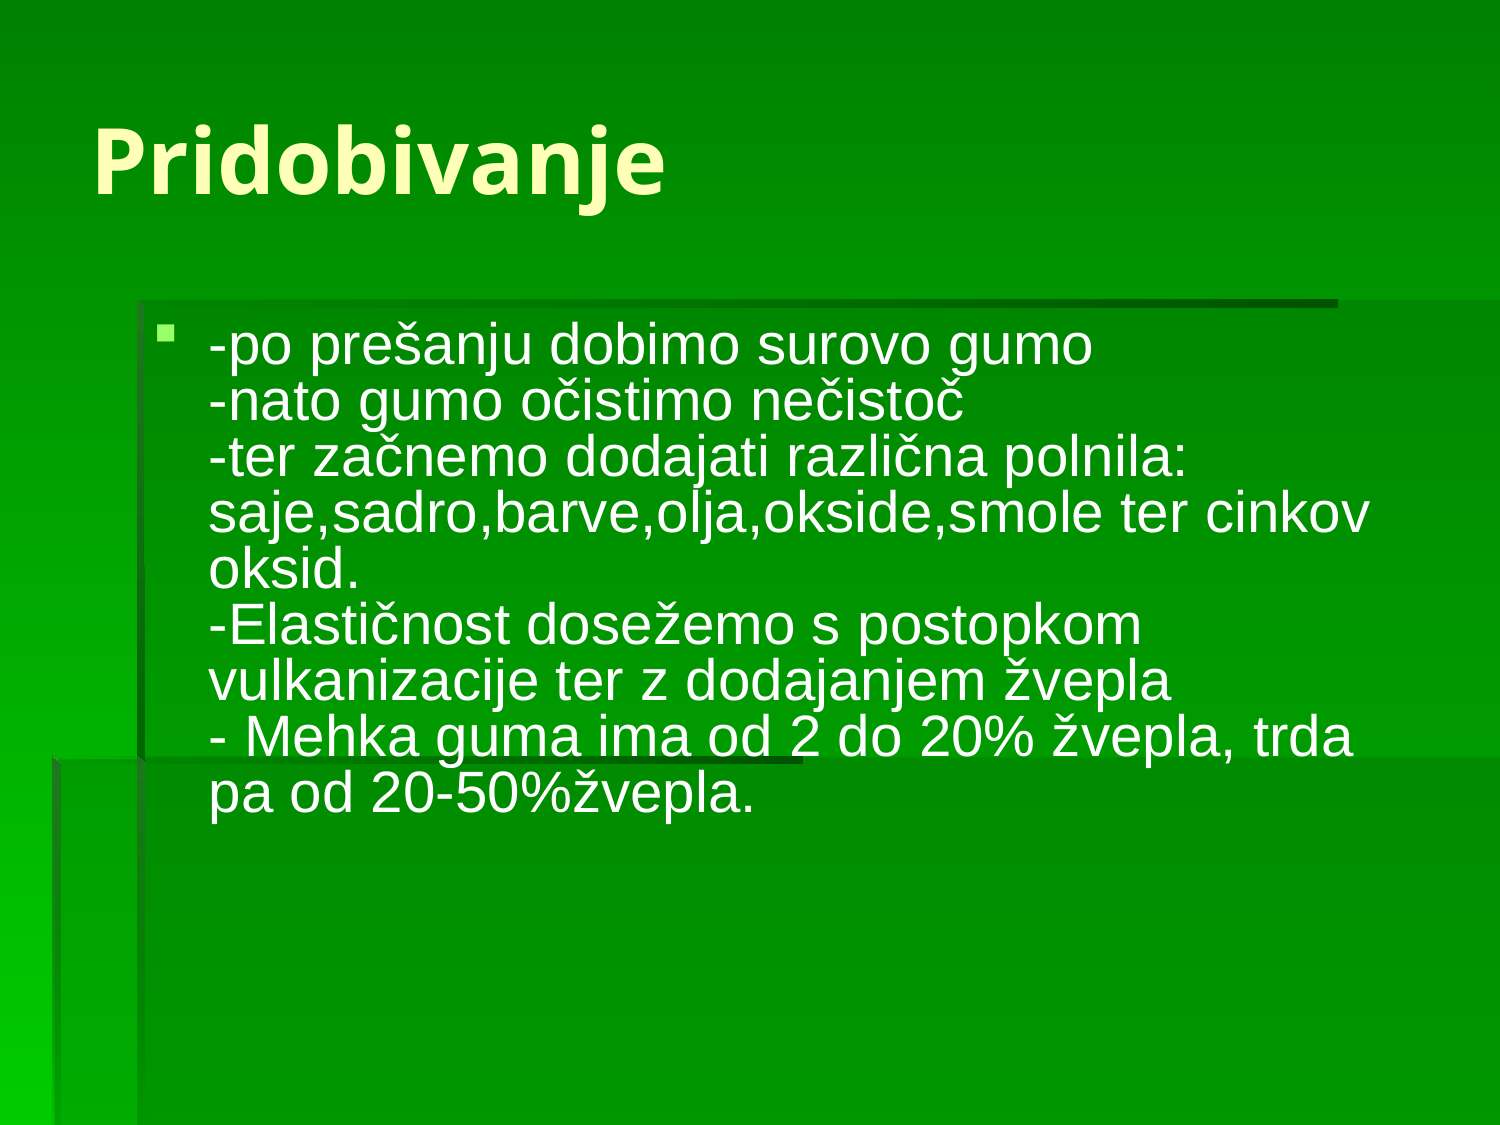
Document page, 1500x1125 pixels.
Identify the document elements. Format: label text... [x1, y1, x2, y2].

title Pridobivanje [75, 40, 1451, 275]
list -po prešanju dobimo surovo gumo -nato gumo očistimo nečistoč -ter začnemo dodajati različna polnila: saje,sadro,barve,olja,okside,smole ter cinkov oksid. -Elastičnost dosežemo s postopkom vulkanizacije ter z dodajanjem žvepla - Mehka guma ima od 2 do 20% žvepla, trda pa od 20-50%žvepla. [137, 312, 1451, 1000]
